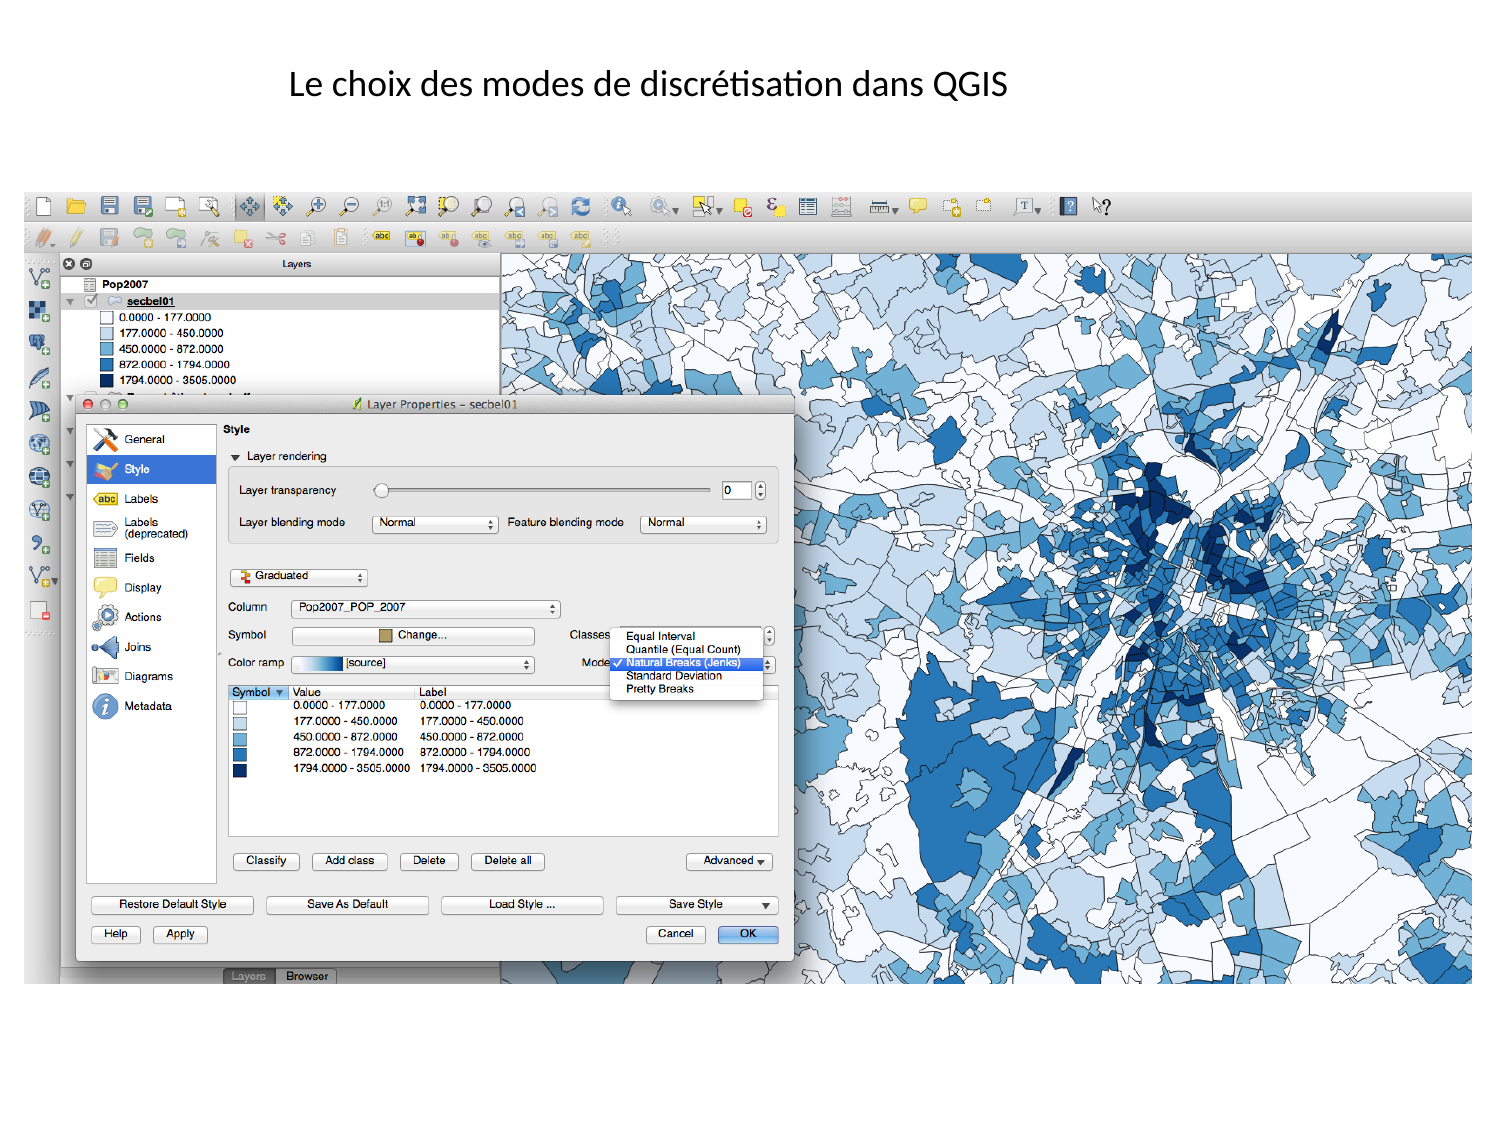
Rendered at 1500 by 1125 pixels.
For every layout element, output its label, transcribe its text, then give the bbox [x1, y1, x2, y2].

text_box Le choix des modes de discrétisation dans QGIS [274, 52, 1025, 112]
picture [24, 192, 1472, 984]
